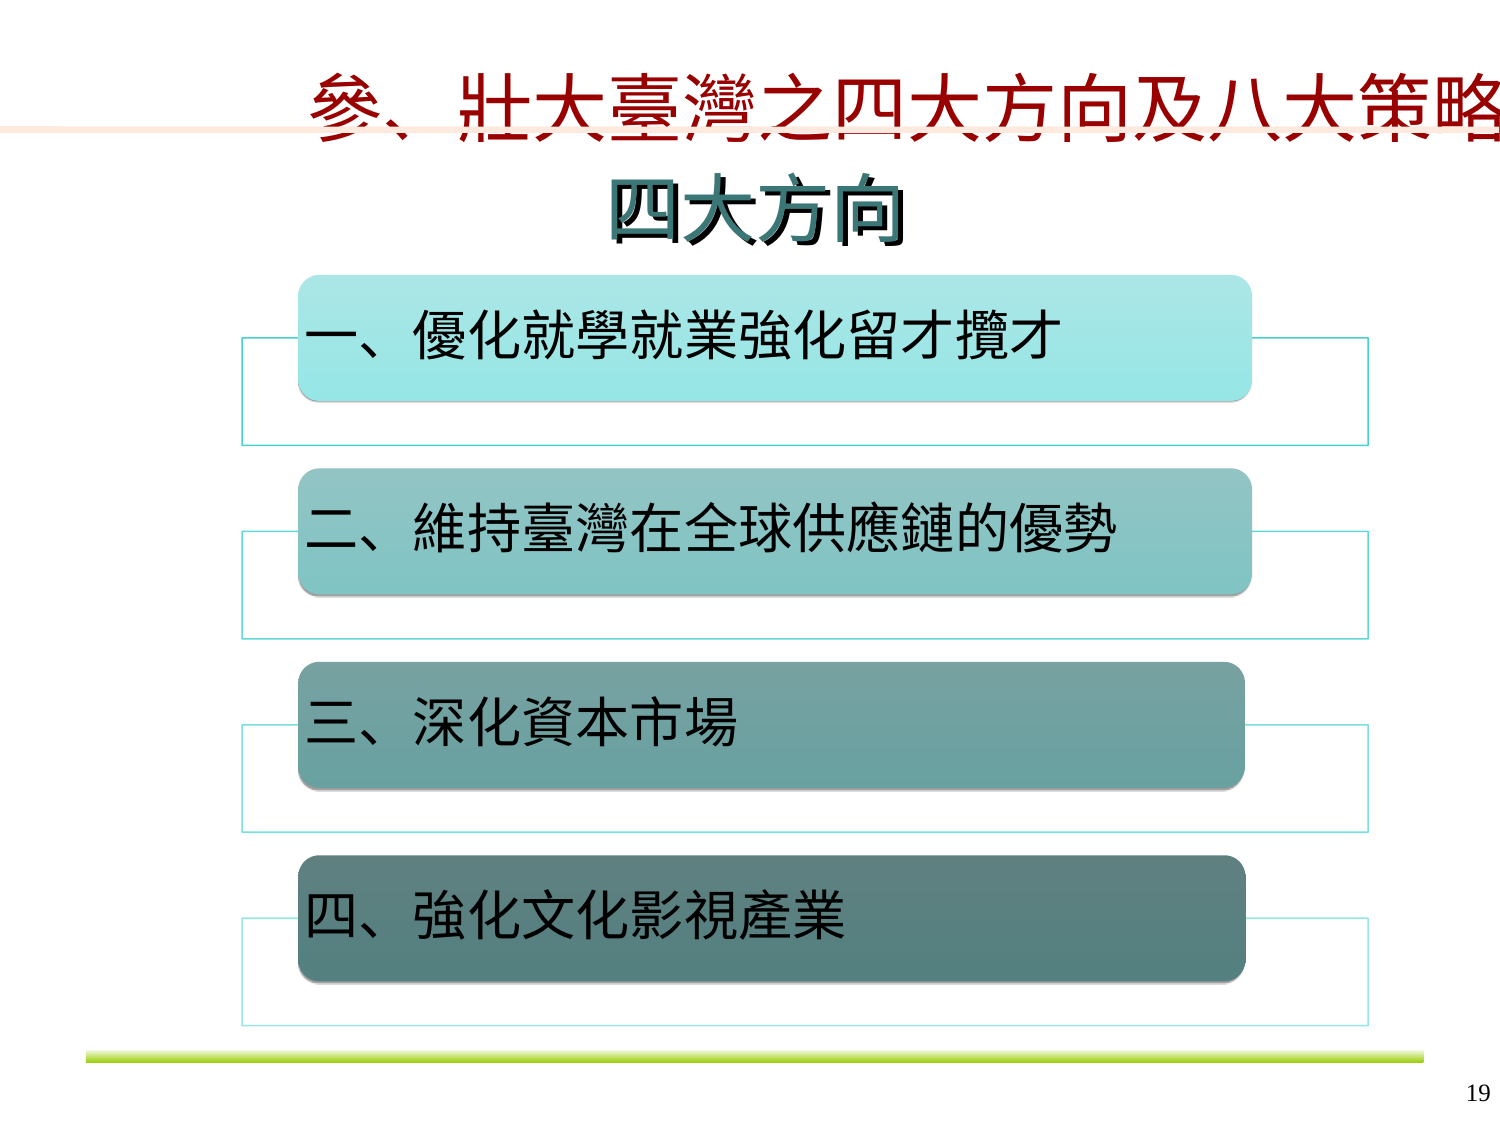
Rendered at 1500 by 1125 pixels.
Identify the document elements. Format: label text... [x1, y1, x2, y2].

text_box 四、強化文化影視產業 [304, 891, 1240, 946]
text_box 參、壯大臺灣之四大方向及八大策略 [0, 9, 1500, 102]
text_box 二、維持臺灣在全球供應鏈的優勢 [304, 504, 1246, 559]
text_box 一、優化就學就業強化留才攬才 [304, 310, 1246, 365]
text_box 四大方向 [401, 144, 1111, 237]
text_box [242, 661, 1368, 832]
text_box [242, 274, 1368, 445]
text_box [242, 855, 1368, 1026]
text_box 三、深化資本市場 [304, 697, 1239, 752]
text_box [242, 468, 1368, 639]
text_box 19 [1458, 1068, 1500, 1115]
